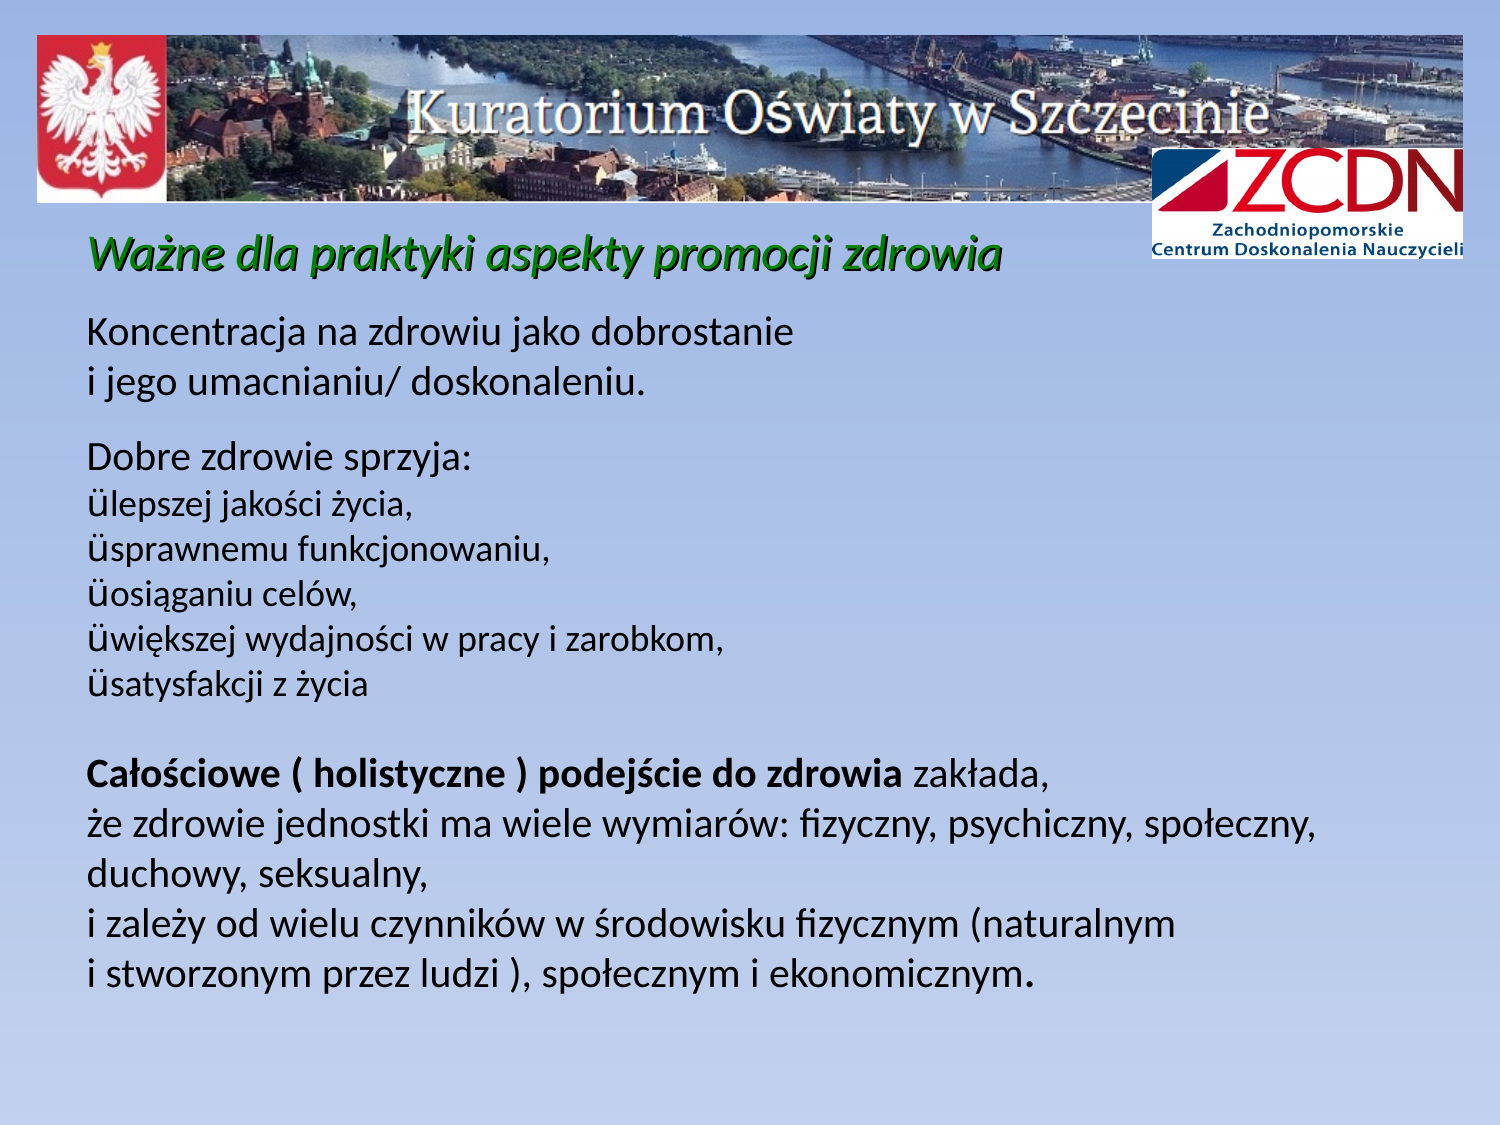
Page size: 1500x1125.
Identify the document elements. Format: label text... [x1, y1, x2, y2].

list Ważne dla praktyki aspekty promocji zdrowia Koncentracja na zdrowiu jako dobrostanie i jego umacnianiu/ doskonaleniu. Dobre zdrowie sprzyja: lepszej jakości życia, sprawnemu funkcjonowaniu, osiąganiu celów, większej wydajności w pracy i zarobkom, satysfakcji z życia Całościowe ( holistyczne ) podejście do zdrowia zakłada, że zdrowie jednostki ma wiele wymiarów: fizyczny, psychiczny, społeczny, duchowy, seksualny, i zależy od wielu czynników w środowisku fizycznym (naturalnym i stworzonym przez ludzi ), społecznym i ekonomicznym. [37, 211, 1368, 1125]
picture [37, 35, 1463, 259]
